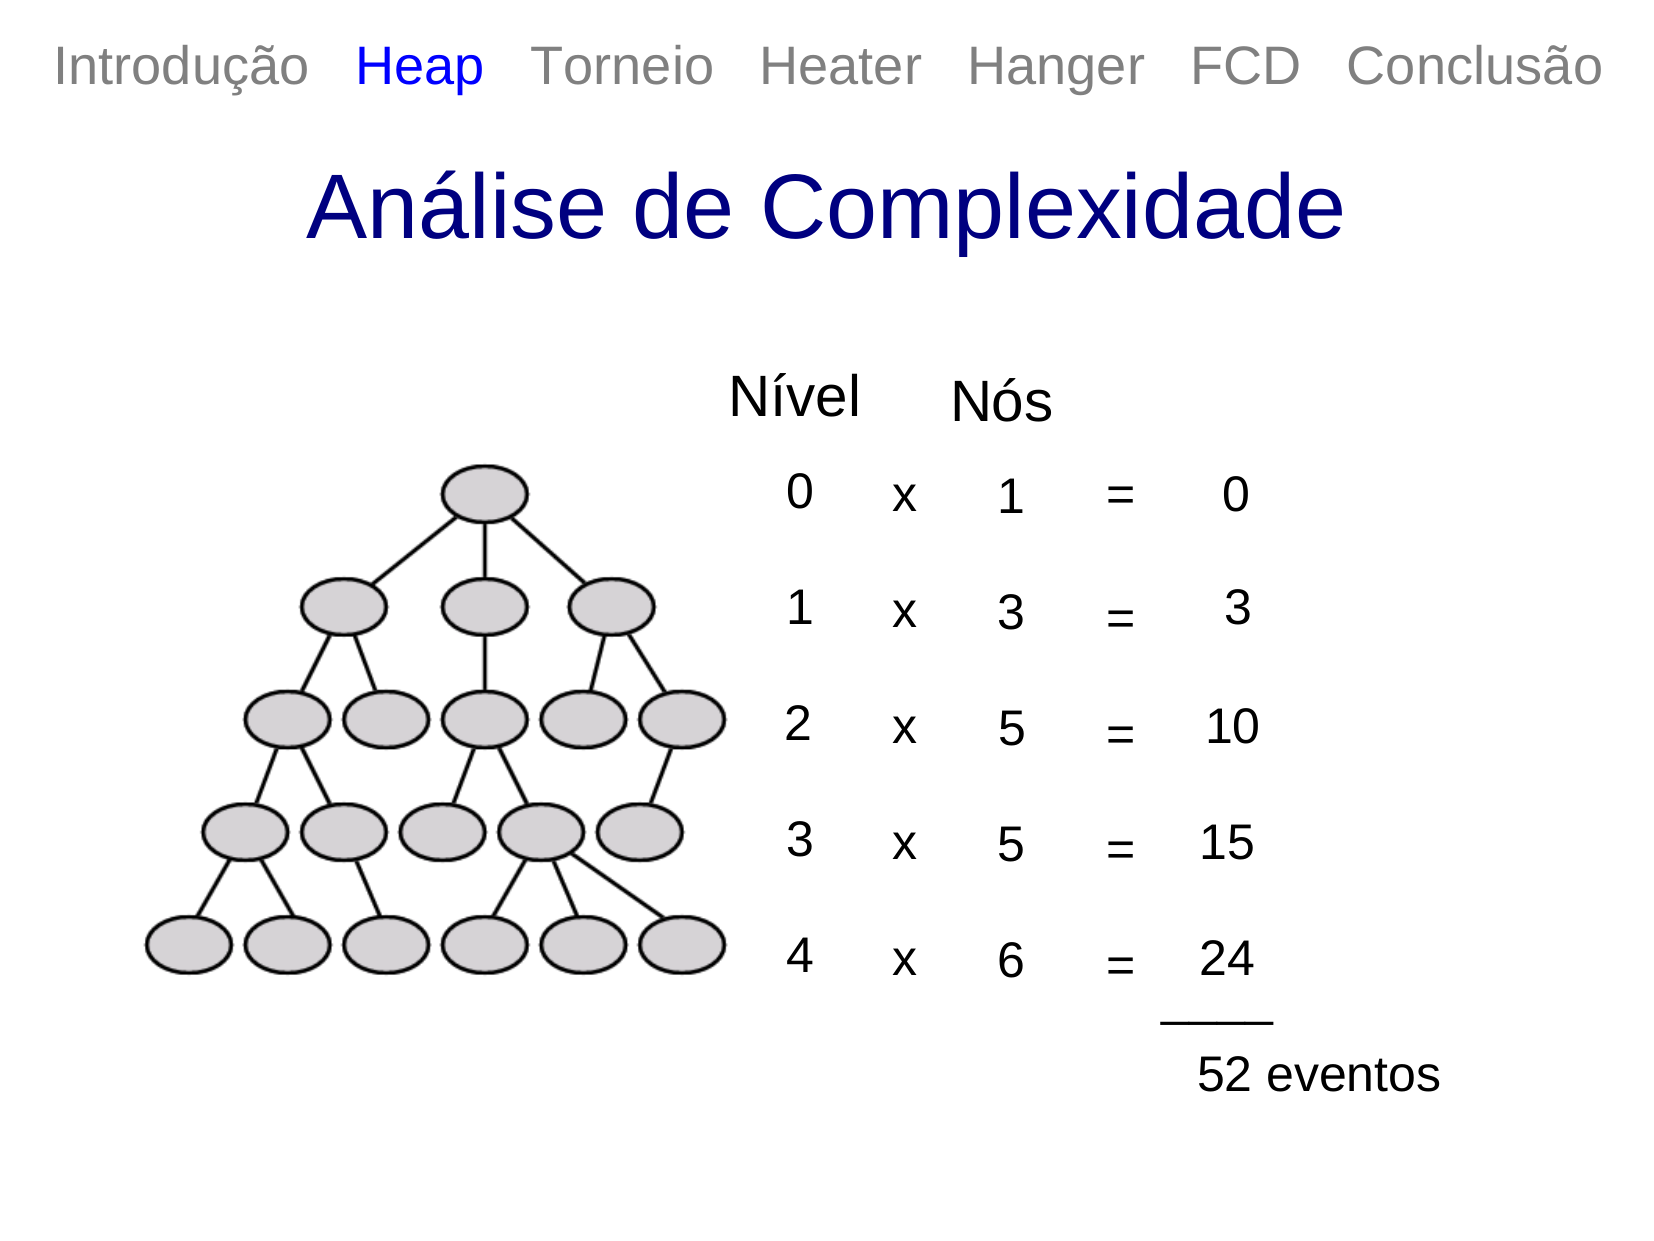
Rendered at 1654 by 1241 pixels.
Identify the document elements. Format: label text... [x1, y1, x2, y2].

text_box Introdução Heap Torneio Heater Hanger FCD Conclusão [30, 35, 1629, 96]
text_box 15 [1199, 814, 1256, 871]
text_box 5 [998, 700, 1044, 757]
text_box = [1106, 466, 1143, 523]
text_box 1 [786, 579, 815, 636]
text_box x [892, 814, 918, 871]
list Nível [710, 363, 898, 457]
text_box 3 [1224, 579, 1253, 636]
text_box x [892, 582, 918, 639]
picture [133, 457, 734, 989]
text_box = [1106, 589, 1136, 646]
text_box 0 [1222, 466, 1286, 523]
text_box 10 [1205, 698, 1278, 755]
text_box 5 [997, 816, 1039, 873]
text_box ____ [1161, 970, 1319, 1031]
text_box = [1106, 705, 1145, 762]
text_box 24 [1199, 929, 1256, 970]
text_box x [892, 929, 918, 986]
text_box x [892, 466, 929, 523]
title Análise de Complexidade [121, 102, 1534, 311]
list Nós [932, 368, 1120, 462]
text_box 2 [784, 695, 825, 752]
text_box 3 [786, 811, 815, 868]
text_box = [1106, 821, 1136, 878]
text_box 3 [997, 584, 1026, 641]
text_box 4 [786, 927, 815, 984]
text_box = [1106, 937, 1136, 994]
text_box 0 [786, 463, 815, 520]
text_box 52 eventos [1197, 1045, 1443, 1102]
text_box 1 [997, 468, 1027, 525]
text_box 6 [997, 932, 1027, 989]
text_box x [892, 698, 930, 755]
